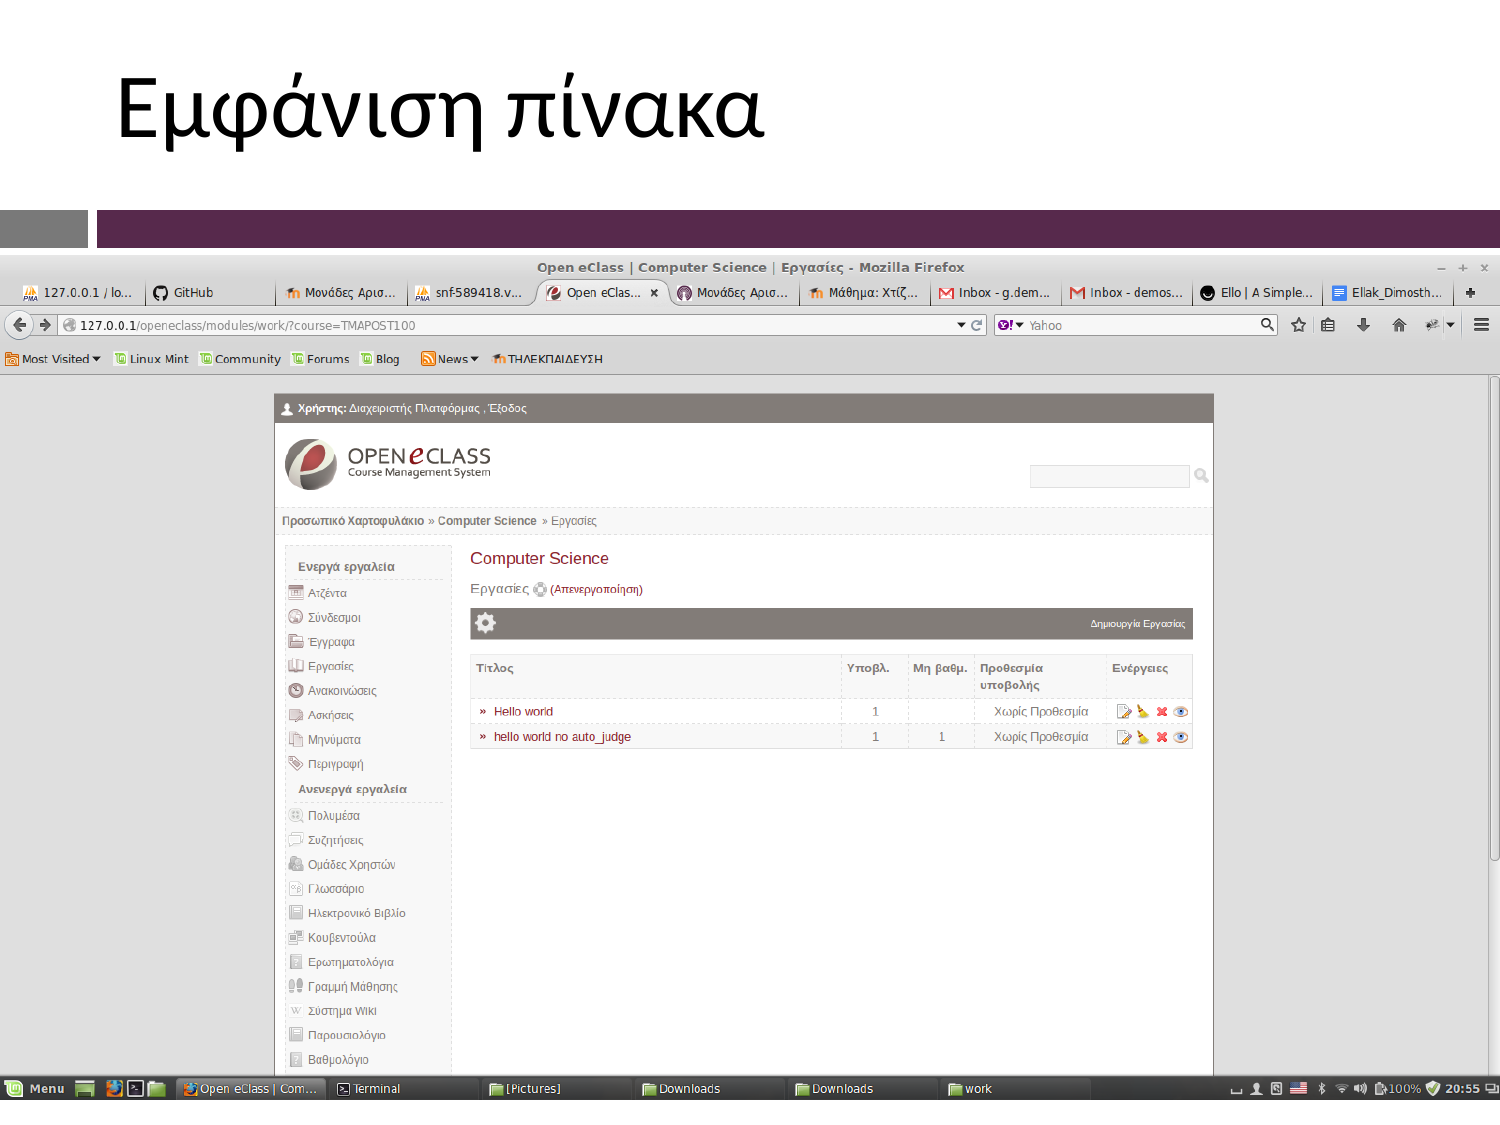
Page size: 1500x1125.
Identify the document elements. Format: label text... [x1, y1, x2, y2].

picture [0, 255, 1500, 1100]
title Εμφάνιση πίνακα [100, 19, 1438, 182]
